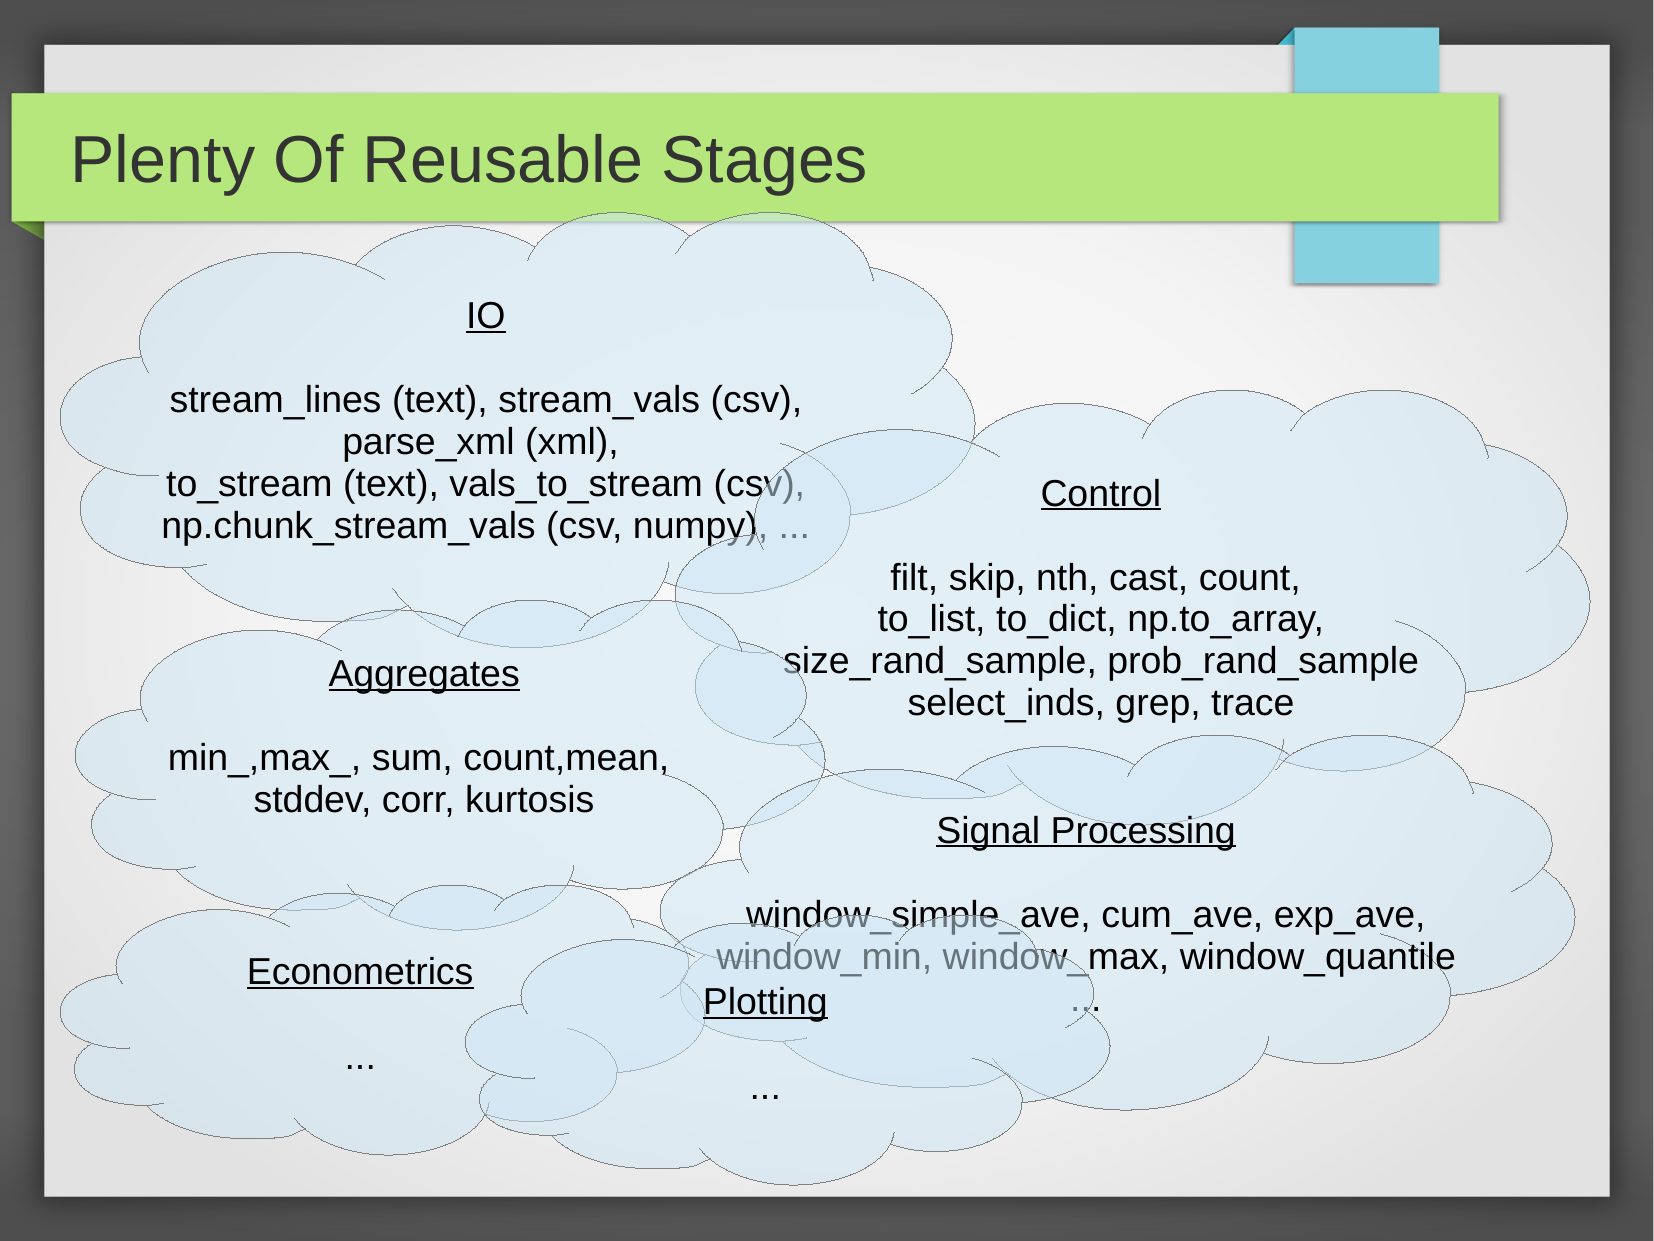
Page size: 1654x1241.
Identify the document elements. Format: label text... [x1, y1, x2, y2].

text_box Signal Processing window_simple_ave, cum_ave, exp_ave, window_min, window_max, window_quantile ... [660, 735, 1576, 1111]
text_box Aggregates min_,max_, sum, count,mean, stddev, corr, kurtosis [75, 600, 826, 910]
title Plenty Of Reusable Stages [70, 106, 1229, 213]
text_box IO stream_lines (text), stream_vals (csv), parse_xml (xml), to_stream (text), vals_to_stream (csv), np.chunk_stream_vals (csv, numpy), ... [60, 212, 976, 625]
text_box Plotting ... [465, 915, 1111, 1186]
picture [0, 0, 1654, 1241]
text_box Econometrics ... [60, 885, 680, 1156]
text_box Control filt, skip, nth, cast, count, to_list, to_dict, np.to_array, size_rand_sample, prob_rand_sample select_inds, grep, trace [675, 390, 1591, 779]
